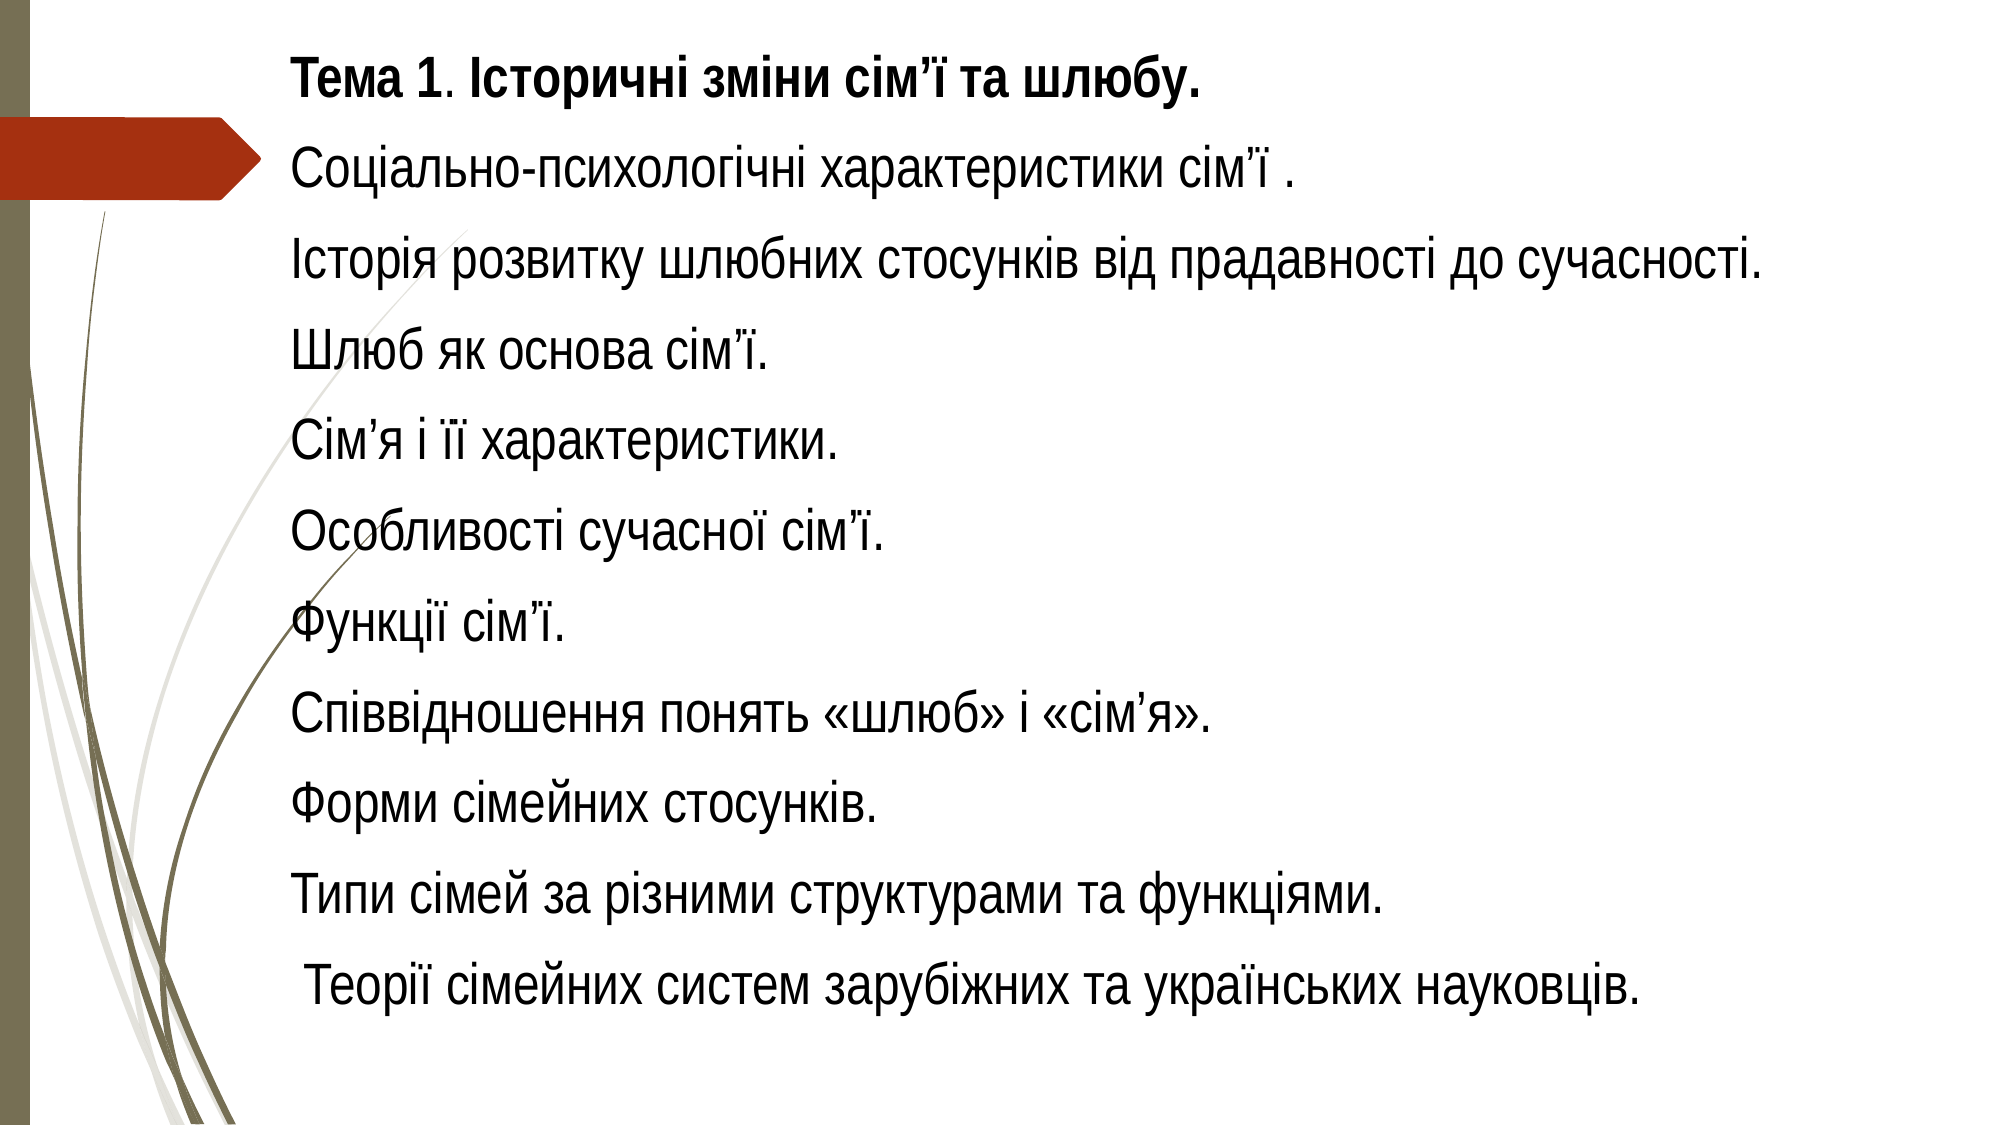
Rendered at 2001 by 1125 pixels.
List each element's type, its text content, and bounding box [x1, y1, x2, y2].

list Тема 1. Історичні зміни сім’ї та шлюбу. Соціально-психологічні характеристики сім’ї . Історія розвитку шлюбних стосунків від прадавності до сучасності. Шлюб як основа сім’ї. Сім’я і її характеристики. Особливості сучасної сім’ї. Функції сім’ї. Співвідношення понять «шлюб» і «сім’я». Форми сімейних стосунків. Типи сімей за різними структурами та функціями. Теорії сімейних систем зарубіжних та українських науковців. [275, 31, 1926, 1125]
